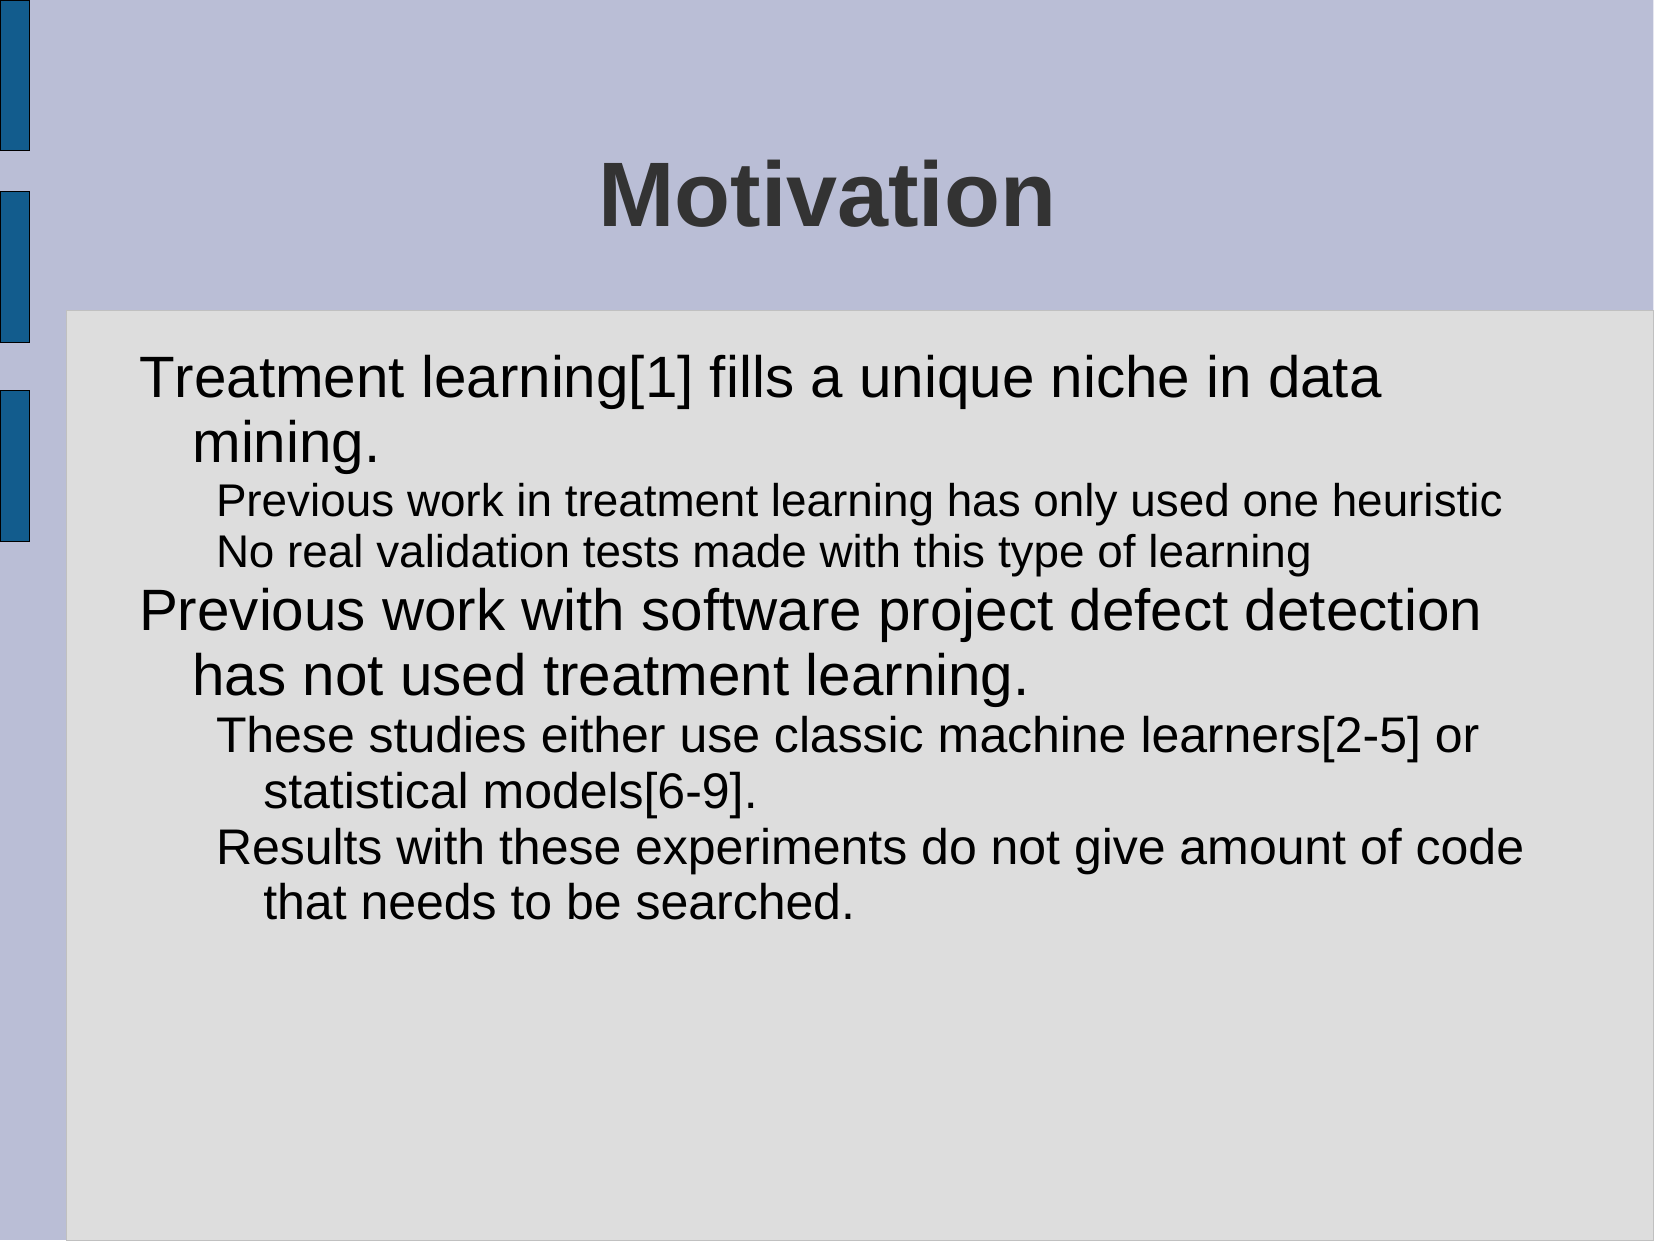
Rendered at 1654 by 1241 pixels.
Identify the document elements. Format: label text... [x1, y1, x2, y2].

list Treatment learning[1] fills a unique niche in data mining. Previous work in treatment learning has only used one heuristic No real validation tests made with this type of learning Previous work with software project defect detection has not used treatment learning. These studies either use classic machine learners[2-5] or statistical models[6-9]. Results with these experiments do not give amount of code that needs to be searched. [121, 344, 1534, 1127]
title Motivation [121, 91, 1534, 299]
